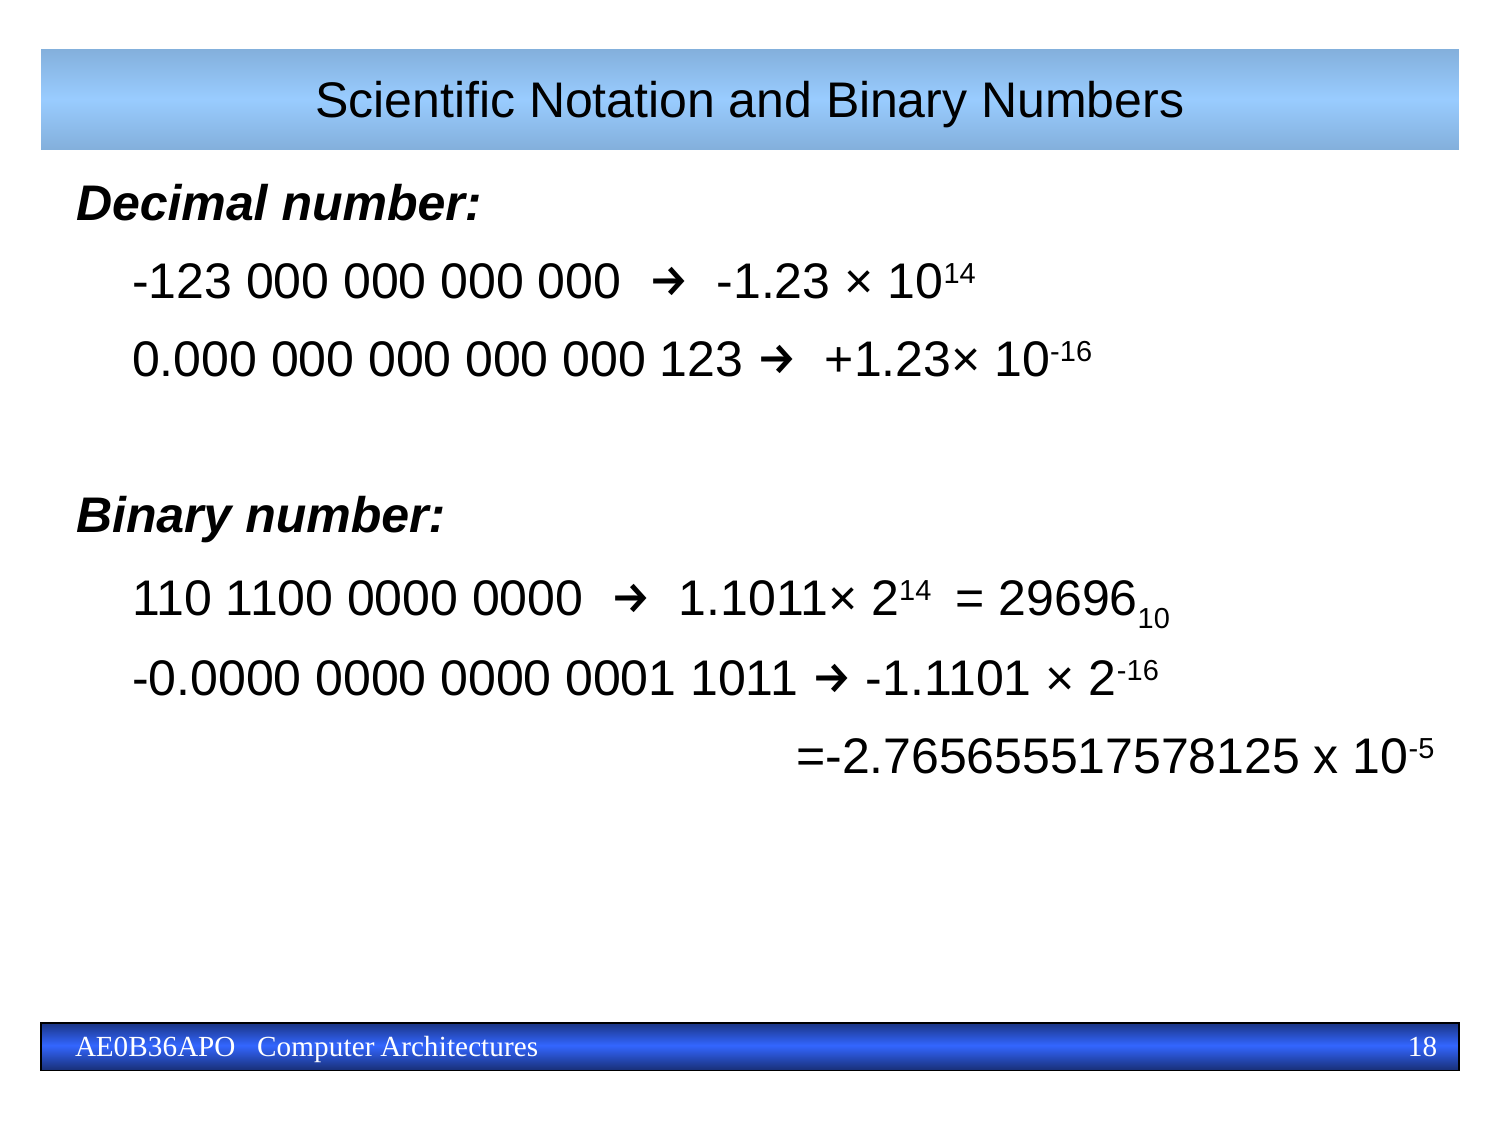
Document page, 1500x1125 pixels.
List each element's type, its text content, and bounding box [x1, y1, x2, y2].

title Scientific Notation and Binary Numbers [41, 49, 1459, 150]
text_box Decimal number: -123 000 000 000 000 → -1.23 × 1014 0.000 000 000 000 000 123 → +1.23× 10-16 Binary number: 110 1100 0000 0000 → 1.1011× 214 = 2969610 -0.0000 0000 0000 0001 1011 → -1.1101 × 2-16 =-2.765655517578125 x 10-5 [76, 172, 1435, 1000]
